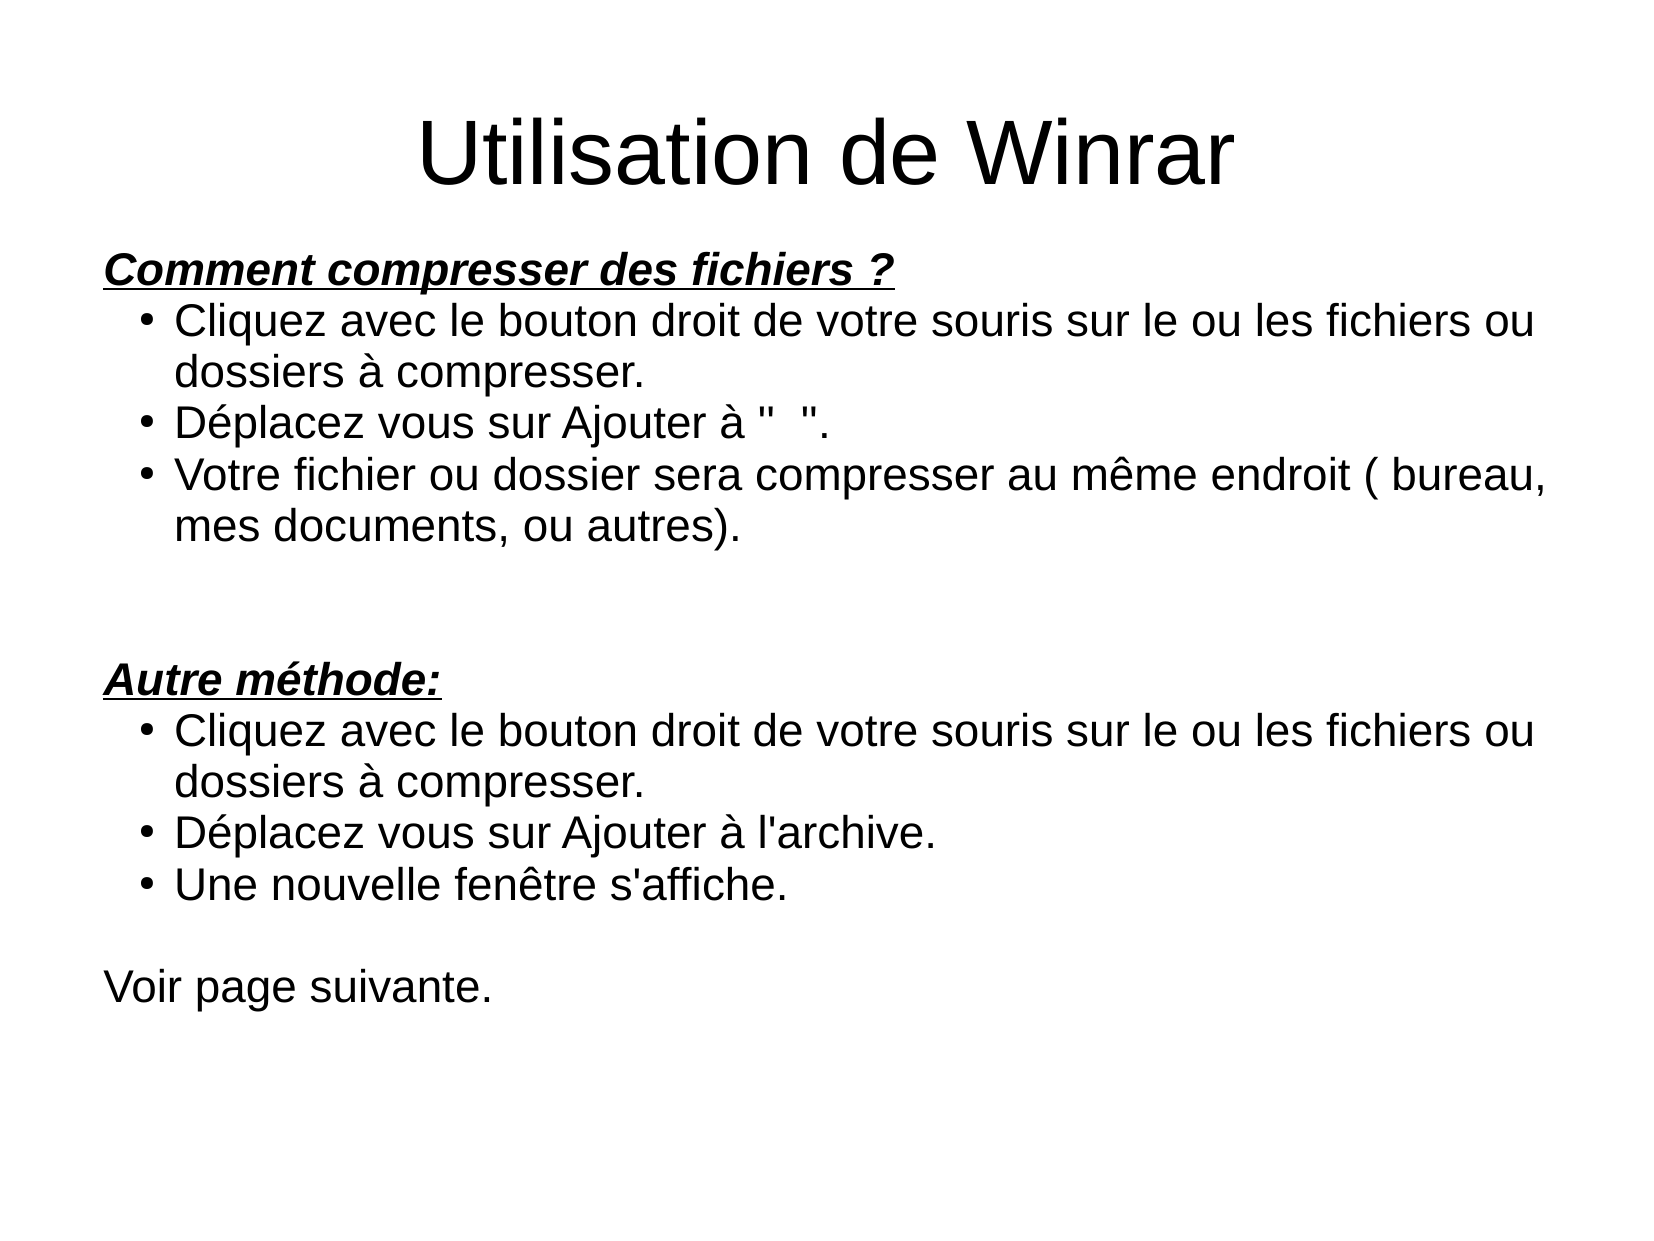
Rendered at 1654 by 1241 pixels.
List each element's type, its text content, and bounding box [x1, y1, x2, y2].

title Utilisation de Winrar [82, 56, 1571, 250]
text_box Comment compresser des fichiers ? Cliquez avec le bouton droit de votre souris sur le ou les fichiers ou dossiers à compresser. Déplacez vous sur Ajouter à '' ''. Votre fichier ou dossier sera compresser au même endroit ( bureau, mes documents, ou autres). Autre méthode: Cliquez avec le bouton droit de votre souris sur le ou les fichiers ou dossiers à compresser. Déplacez vous sur Ajouter à l'archive. Une nouvelle fenêtre s'affiche. Voir page suivante. [88, 236, 1565, 1019]
